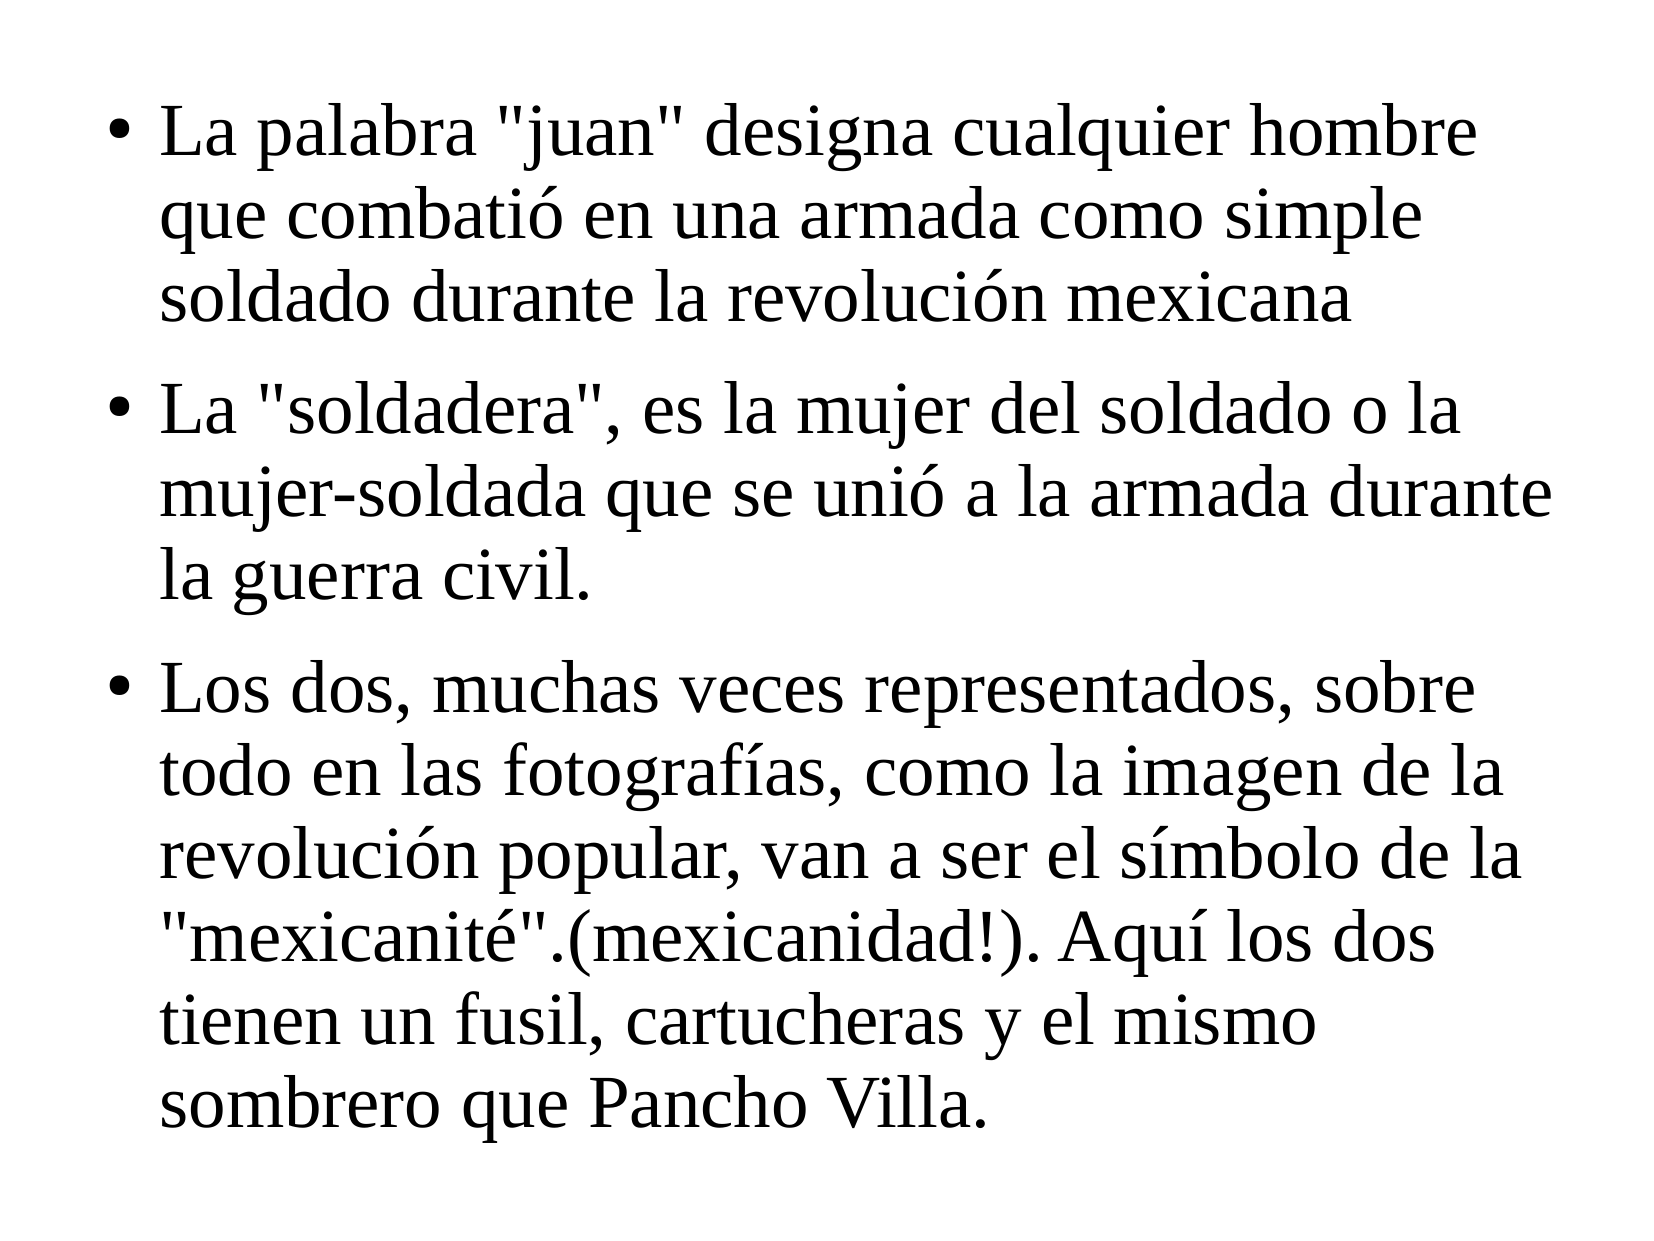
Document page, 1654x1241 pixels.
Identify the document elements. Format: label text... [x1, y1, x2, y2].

list La palabra "juan" designa cualquier hombre que combatió en una armada como simple soldado durante la revolución mexicana La "soldadera", es la mujer del soldado o la mujer-soldada que se unió a la armada durante la guerra civil. Los dos, muchas veces representados, sobre todo en las fotografías, como la imagen de la revolución popular, van a ser el símbolo de la "mexicanité".(mexicanidad!). Aquí los dos tienen un fusil, cartucheras y el mismo sombrero que Pancho Villa. [88, 88, 1577, 1144]
